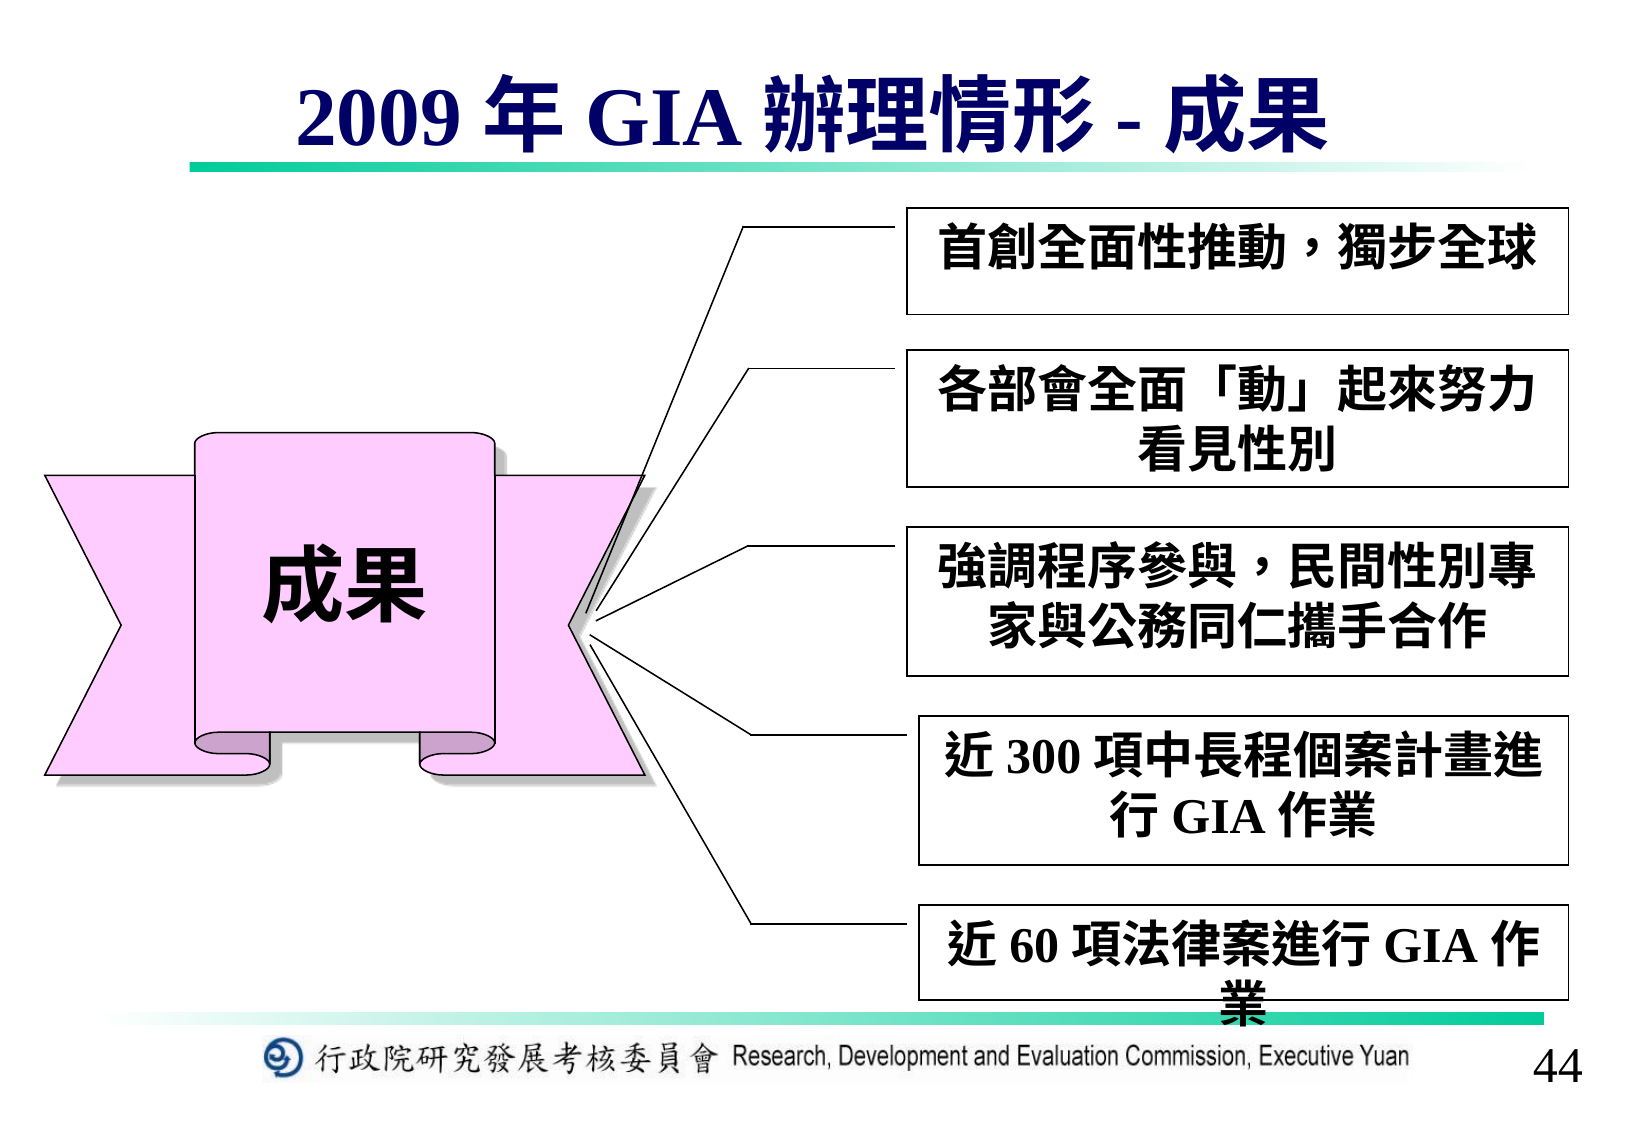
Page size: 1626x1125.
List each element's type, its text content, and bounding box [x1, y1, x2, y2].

text_box 各部會全面「動」起來努力看見性別 [907, 350, 1569, 487]
title 2009年GIA辦理情形-成果 [121, 37, 1504, 188]
text_box 近300項中長程個案計畫進行GIA作業 [919, 716, 1569, 865]
text_box 近60項法律案進行GIA作業 [919, 905, 1569, 1000]
text_box 強調程序參與，民間性別專家與公務同仁攜手合作 [907, 527, 1569, 676]
text_box 首創全面性推動，獨步全球 [907, 208, 1569, 314]
list [162, 586, 1544, 1125]
text_box 成果 [44, 432, 645, 776]
